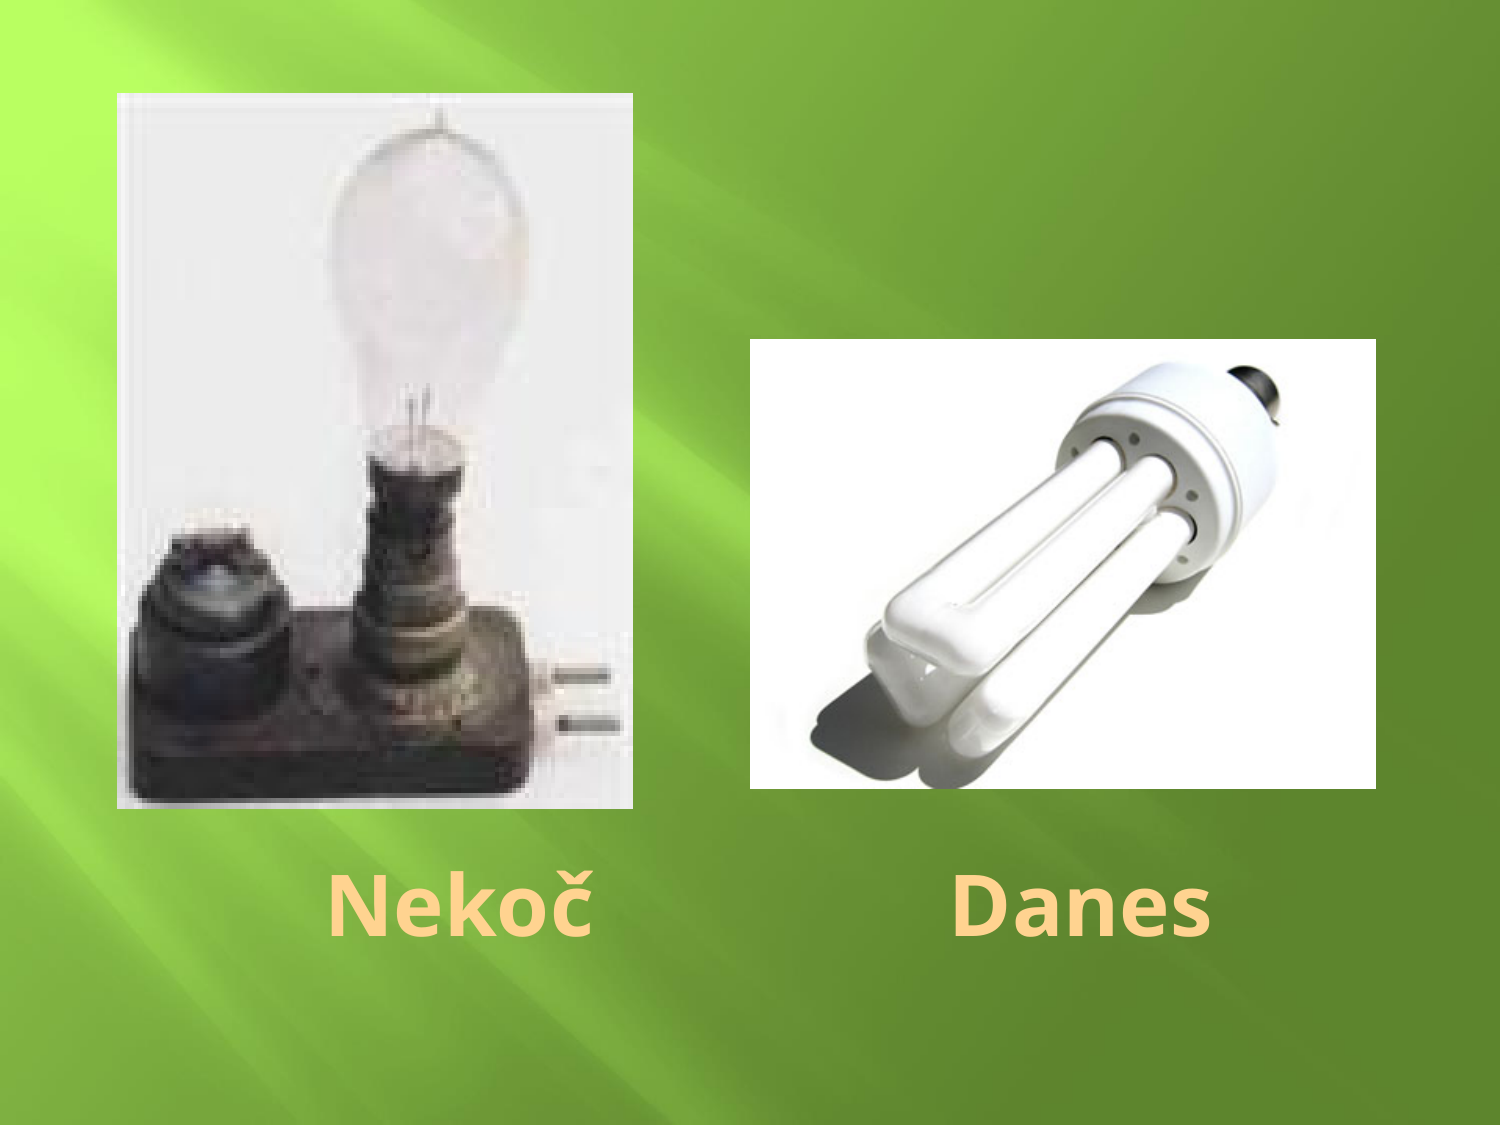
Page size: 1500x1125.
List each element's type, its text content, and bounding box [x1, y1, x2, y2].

picture [0, 0, 1500, 1125]
title Nekoč Danes [105, 808, 1456, 997]
